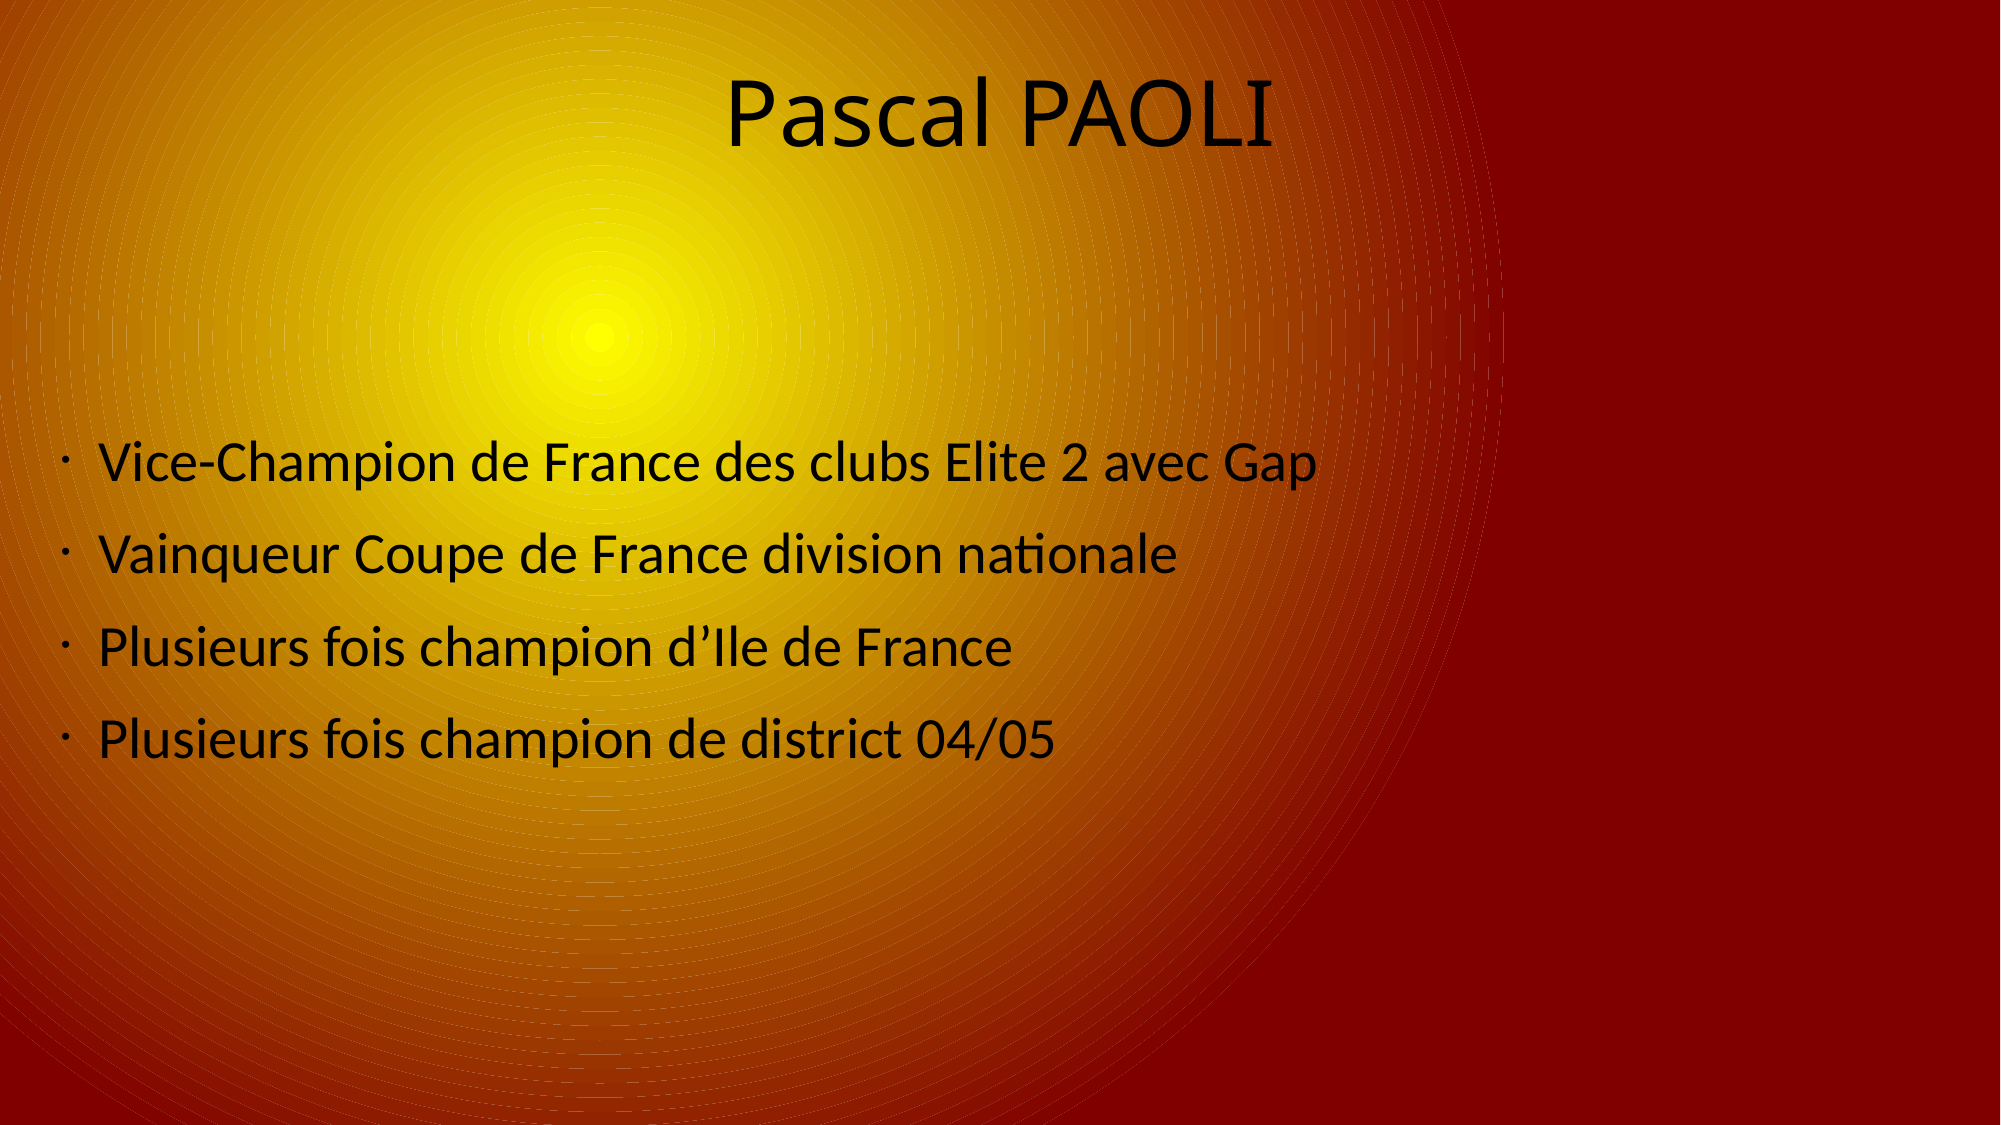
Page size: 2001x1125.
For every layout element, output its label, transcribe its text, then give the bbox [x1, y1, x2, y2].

title Pascal PAOLI [137, 59, 1863, 278]
list Vice-Champion de France des clubs Elite 2 avec Gap Vainqueur Coupe de France division nationale Plusieurs fois champion d’Ile de France Plusieurs fois champion de district 04/05 [46, 423, 1949, 1014]
